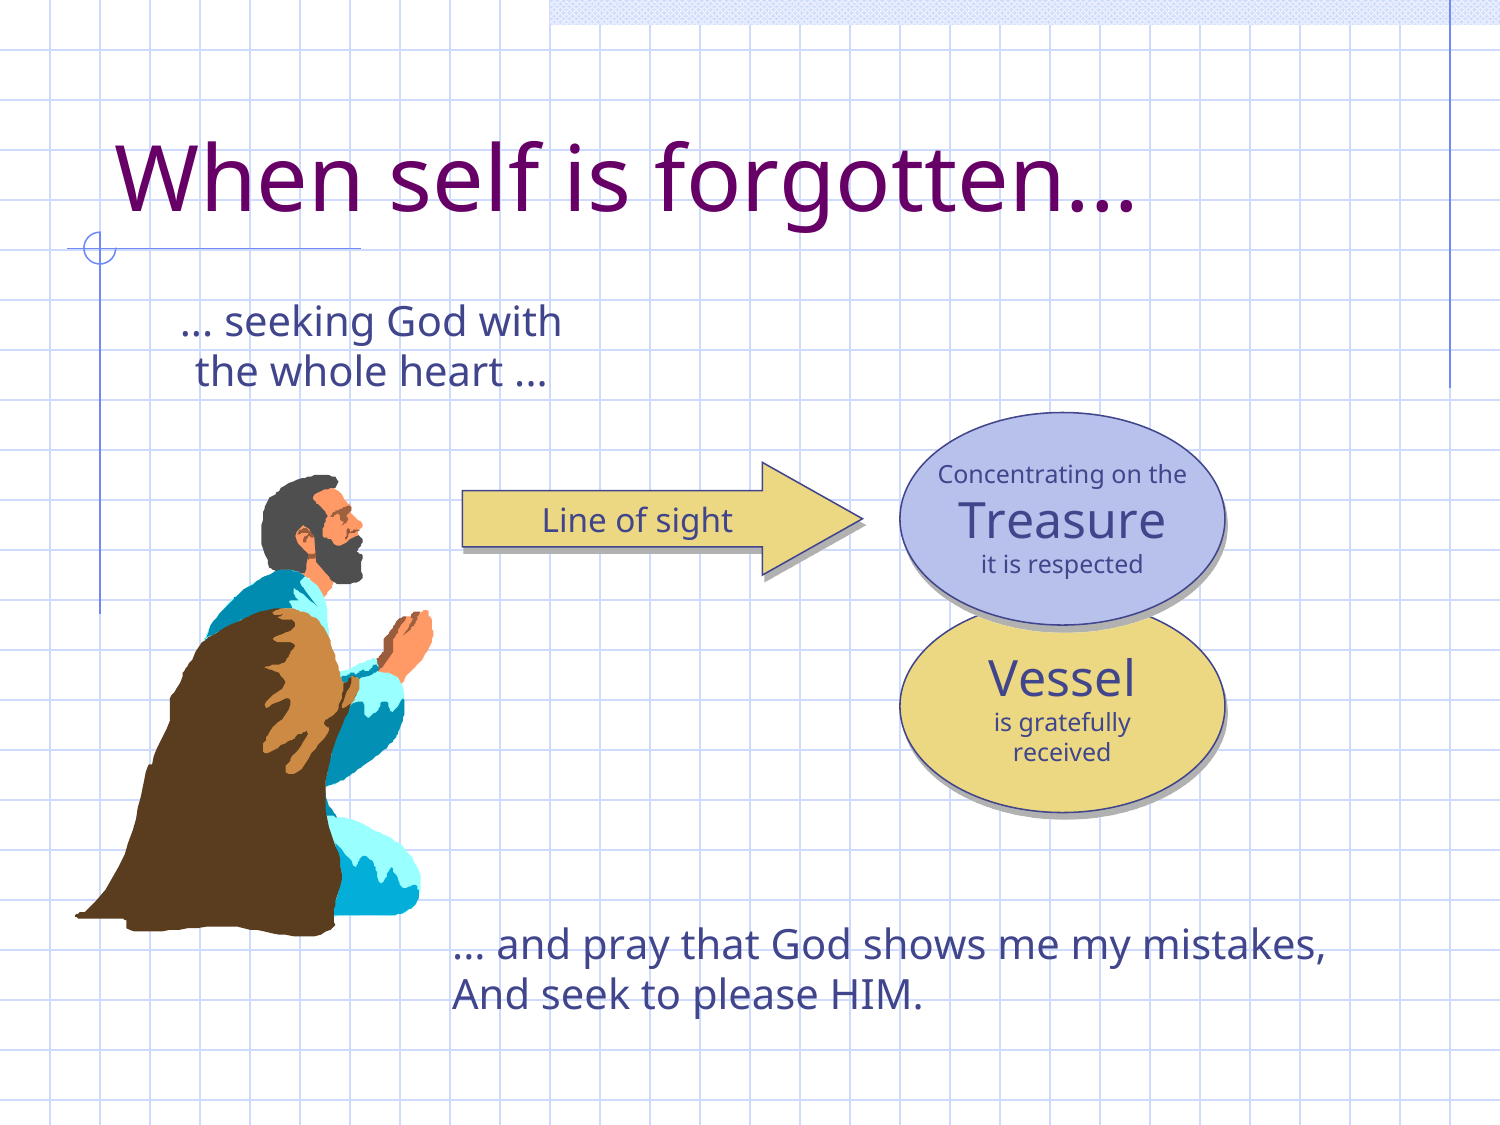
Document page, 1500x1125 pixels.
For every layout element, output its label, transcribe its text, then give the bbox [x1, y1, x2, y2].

text_box Line of sight [462, 462, 863, 576]
title When self is forgotten... [99, 49, 1375, 238]
picture [75, 474, 434, 937]
text_box Vessel is gratefully received [899, 613, 1225, 813]
text_box ... and pray that God shows me my mistakes, And seek to please HIM. [437, 909, 1353, 1026]
text_box ... seeking God with the whole heart ... [165, 287, 578, 403]
picture [549, 0, 1449, 25]
picture [1451, 0, 1500, 25]
text_box Concentrating on the Treasure it is respected [899, 412, 1225, 626]
